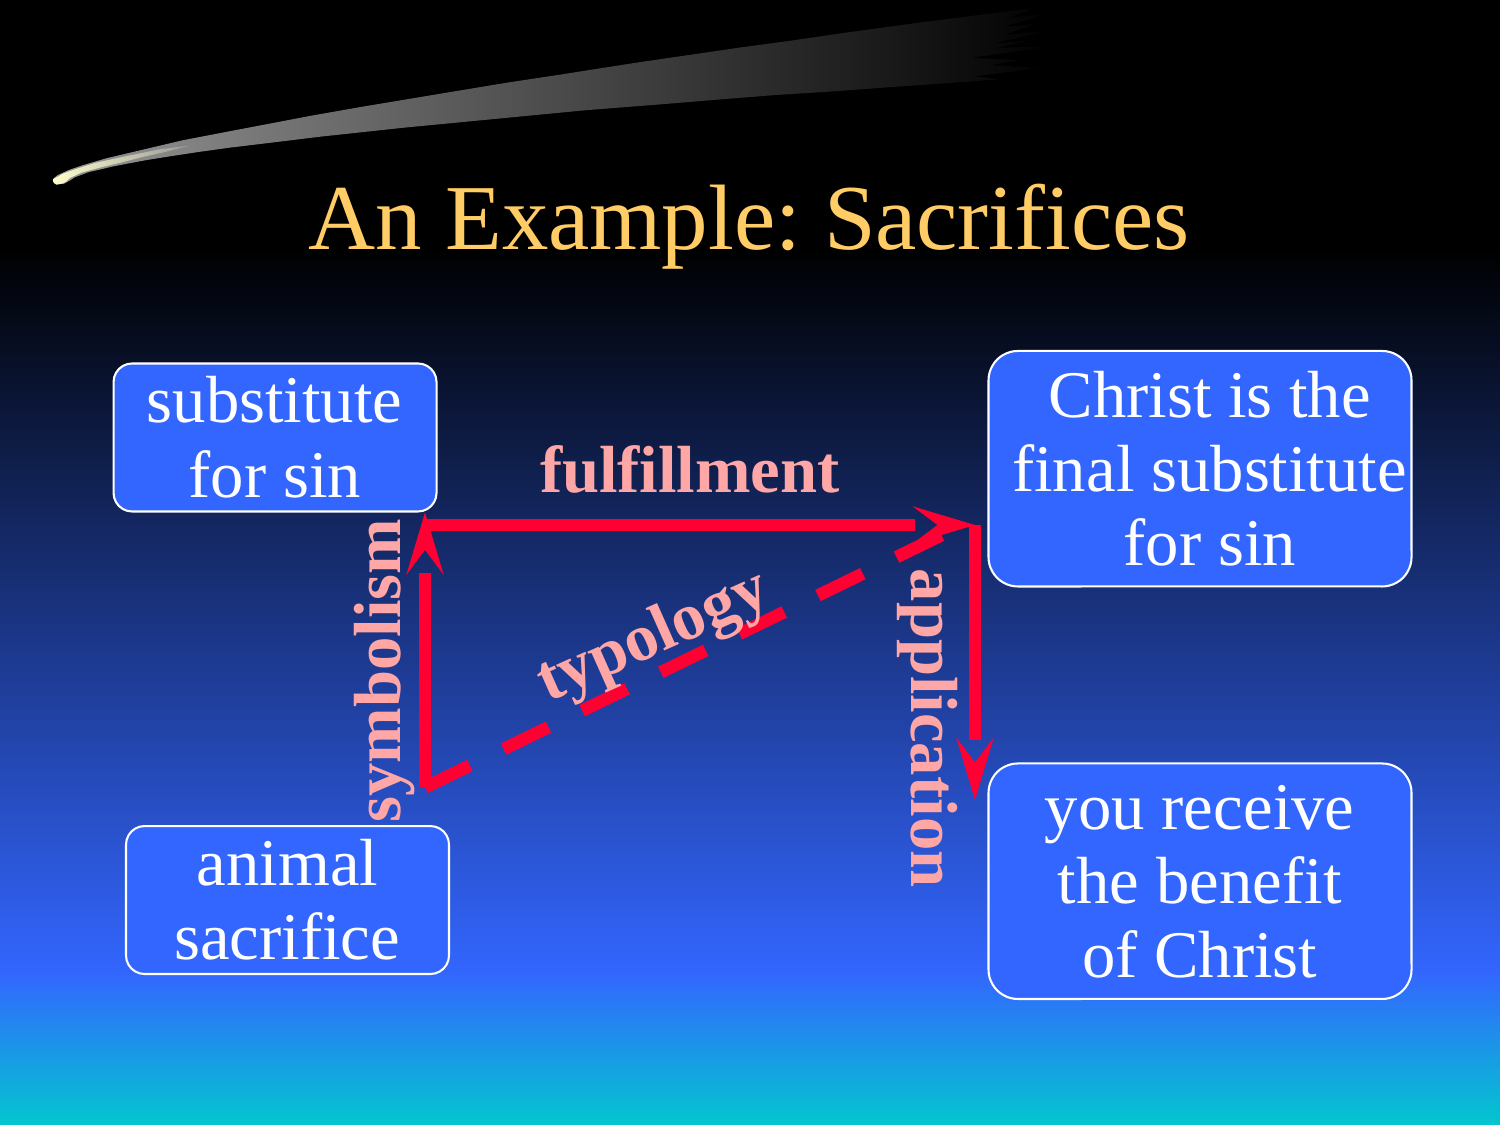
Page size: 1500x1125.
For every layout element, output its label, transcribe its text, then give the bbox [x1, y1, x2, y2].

text_box application [889, 553, 979, 942]
title An Example: Sacrifices [112, 124, 1388, 313]
text_box fulfillment [525, 424, 913, 515]
text_box substitute for sin [113, 363, 437, 512]
text_box you receive the benefit of Christ [988, 763, 1412, 999]
text_box typology [507, 510, 853, 730]
text_box symbolism [333, 478, 423, 838]
text_box Christ is the final substitute for sin [988, 350, 1412, 587]
text_box animal sacrifice [126, 826, 449, 974]
